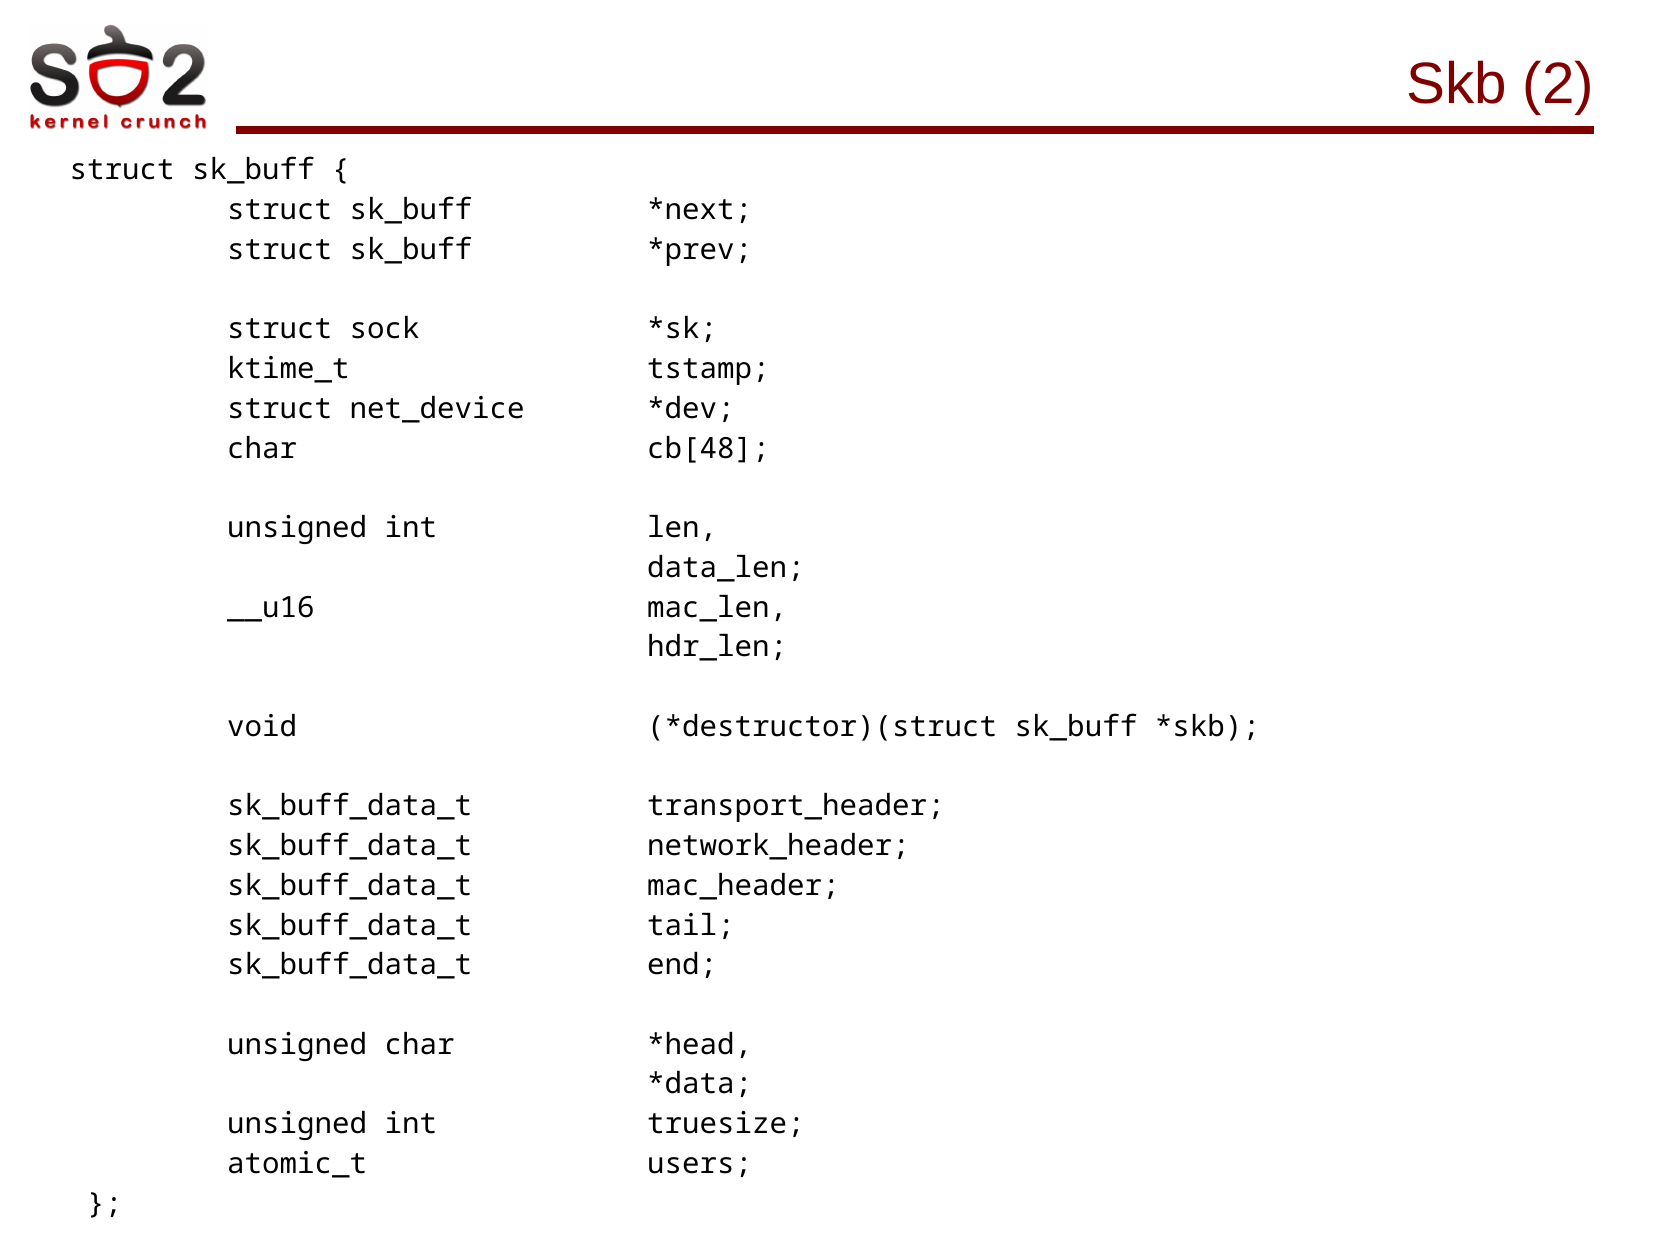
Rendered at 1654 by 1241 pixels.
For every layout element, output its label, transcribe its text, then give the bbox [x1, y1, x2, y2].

list struct sk_buff { struct sk_buff *next; struct sk_buff *prev; struct sock *sk; ktime_t tstamp; struct net_device *dev; char cb[48]; unsigned int len, data_len; __u16 mac_len, hdr_len; void (*destructor)(struct sk_buff *skb); sk_buff_data_t transport_header; sk_buff_data_t network_header; sk_buff_data_t mac_header; sk_buff_data_t tail; sk_buff_data_t end; unsigned char *head, *data; unsigned int truesize; atomic_t users; }; [69, 178, 1641, 1192]
title Skb (2) [236, 49, 1595, 119]
picture [29, 23, 207, 130]
